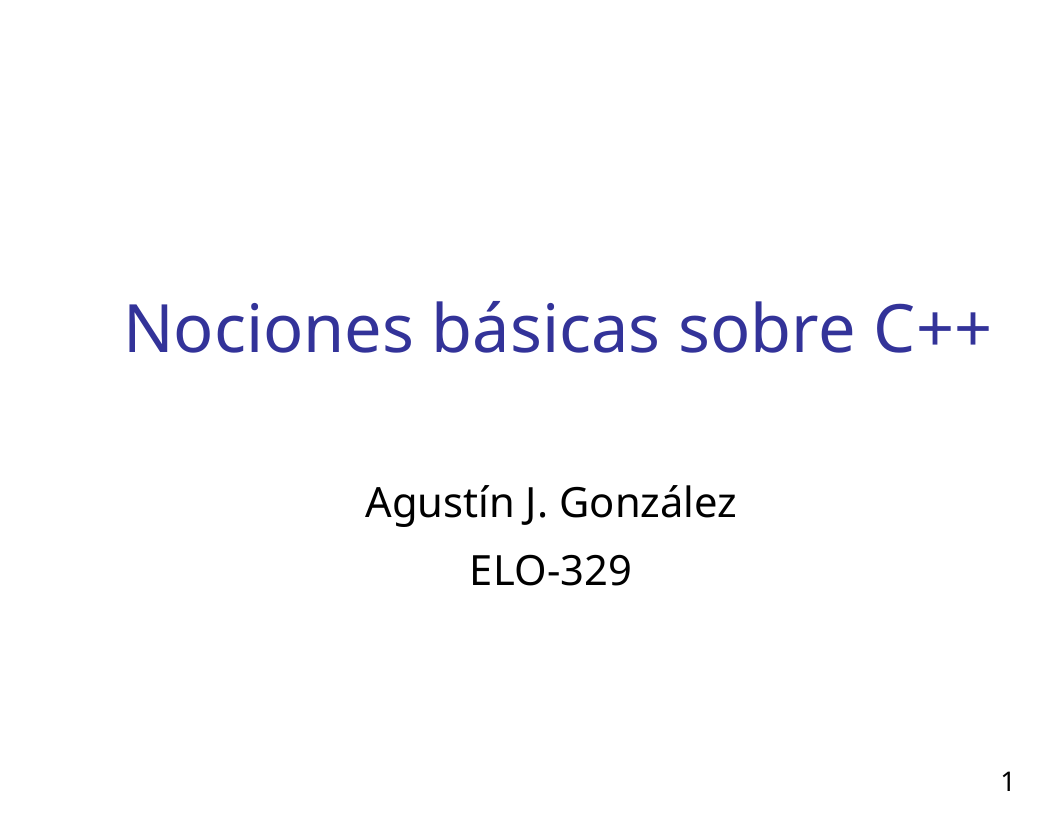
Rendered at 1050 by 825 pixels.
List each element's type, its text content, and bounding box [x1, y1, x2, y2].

subtitle Agustín J. González ELO-329 [157, 467, 893, 679]
title Nociones básicas sobre C++ [112, 201, 1007, 378]
